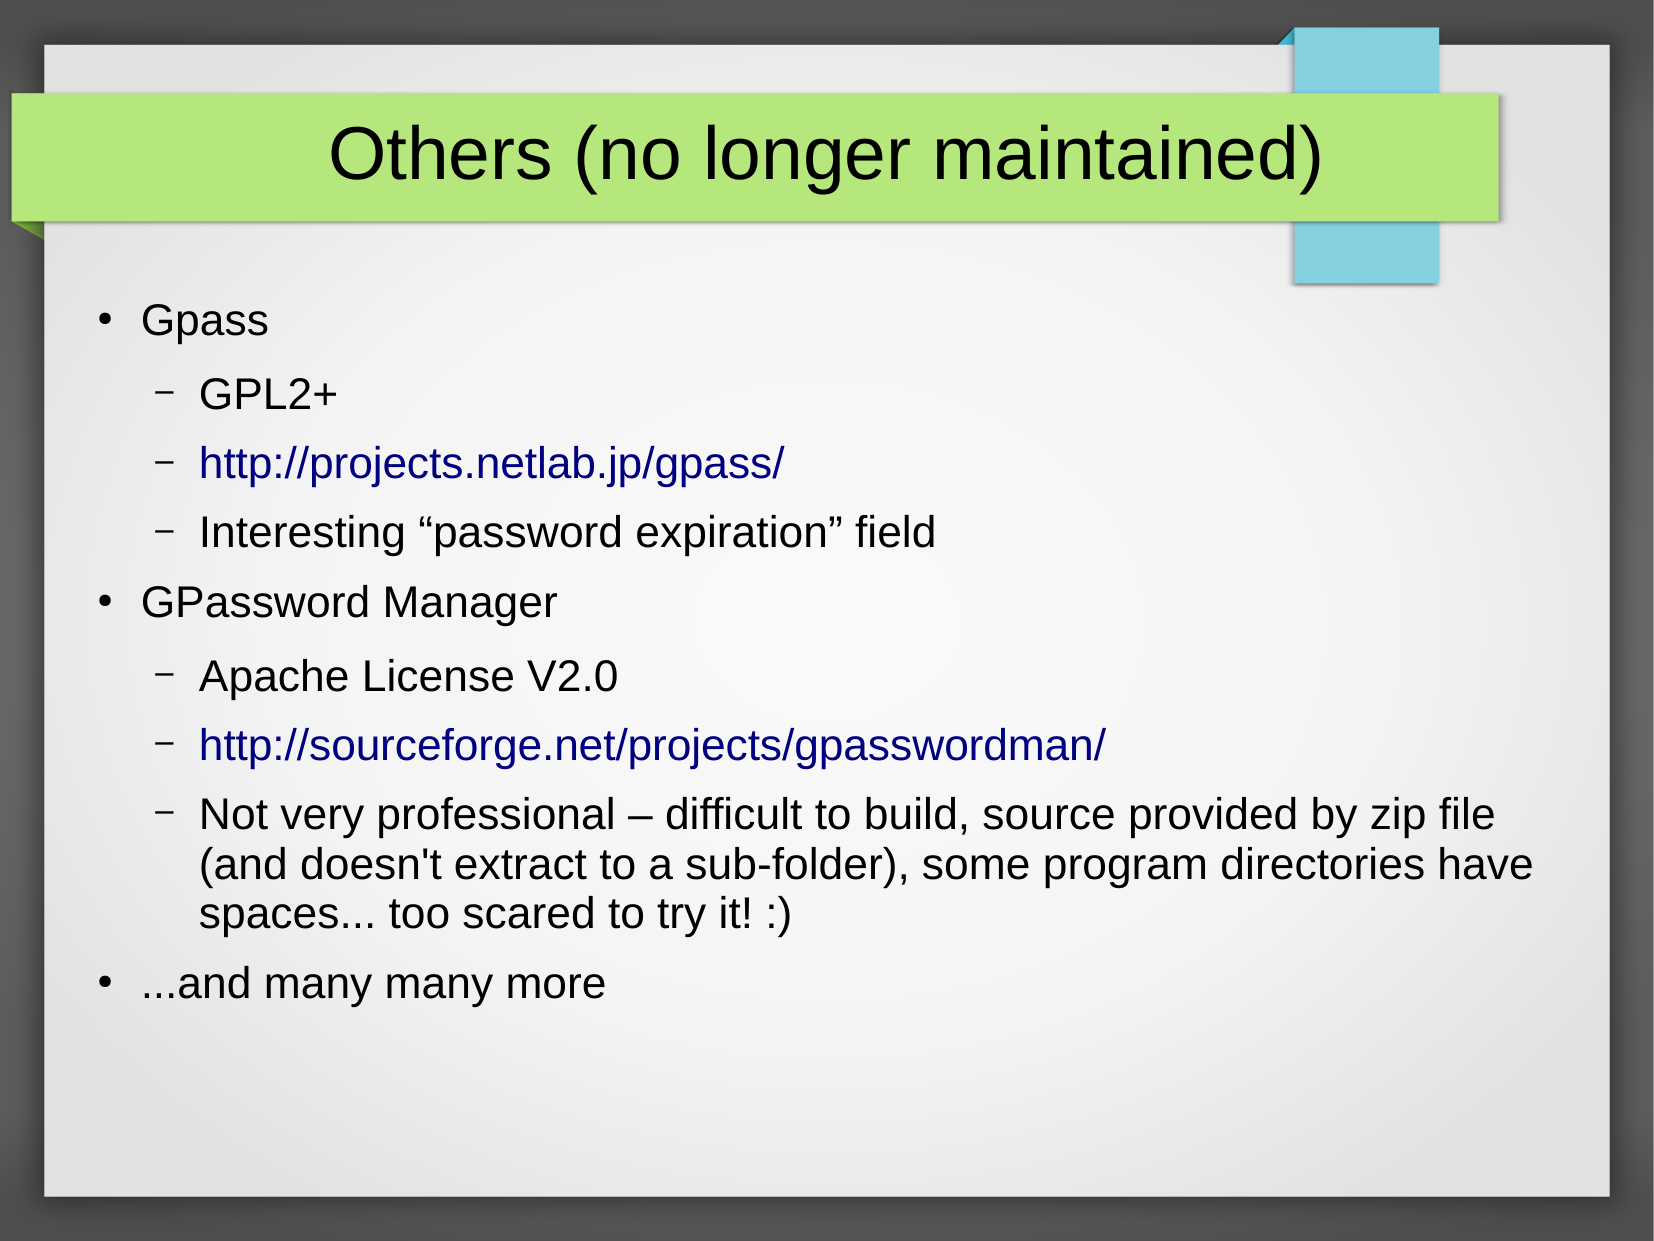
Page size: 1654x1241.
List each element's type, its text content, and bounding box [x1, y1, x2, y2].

list Gpass GPL2+ http://projects.netlab.jp/gpass/ Interesting “password expiration” field GPassword Manager Apache License V2.0 http://sourceforge.net/projects/gpasswordman/ Not very professional – difficult to build, source provided by zip file (and doesn't extract to a sub-folder), some program directories have spaces... too scared to try it! :) ...and many many more [82, 295, 1571, 1015]
picture [0, 0, 1654, 1241]
title Others (no longer maintained) [165, 94, 1489, 213]
